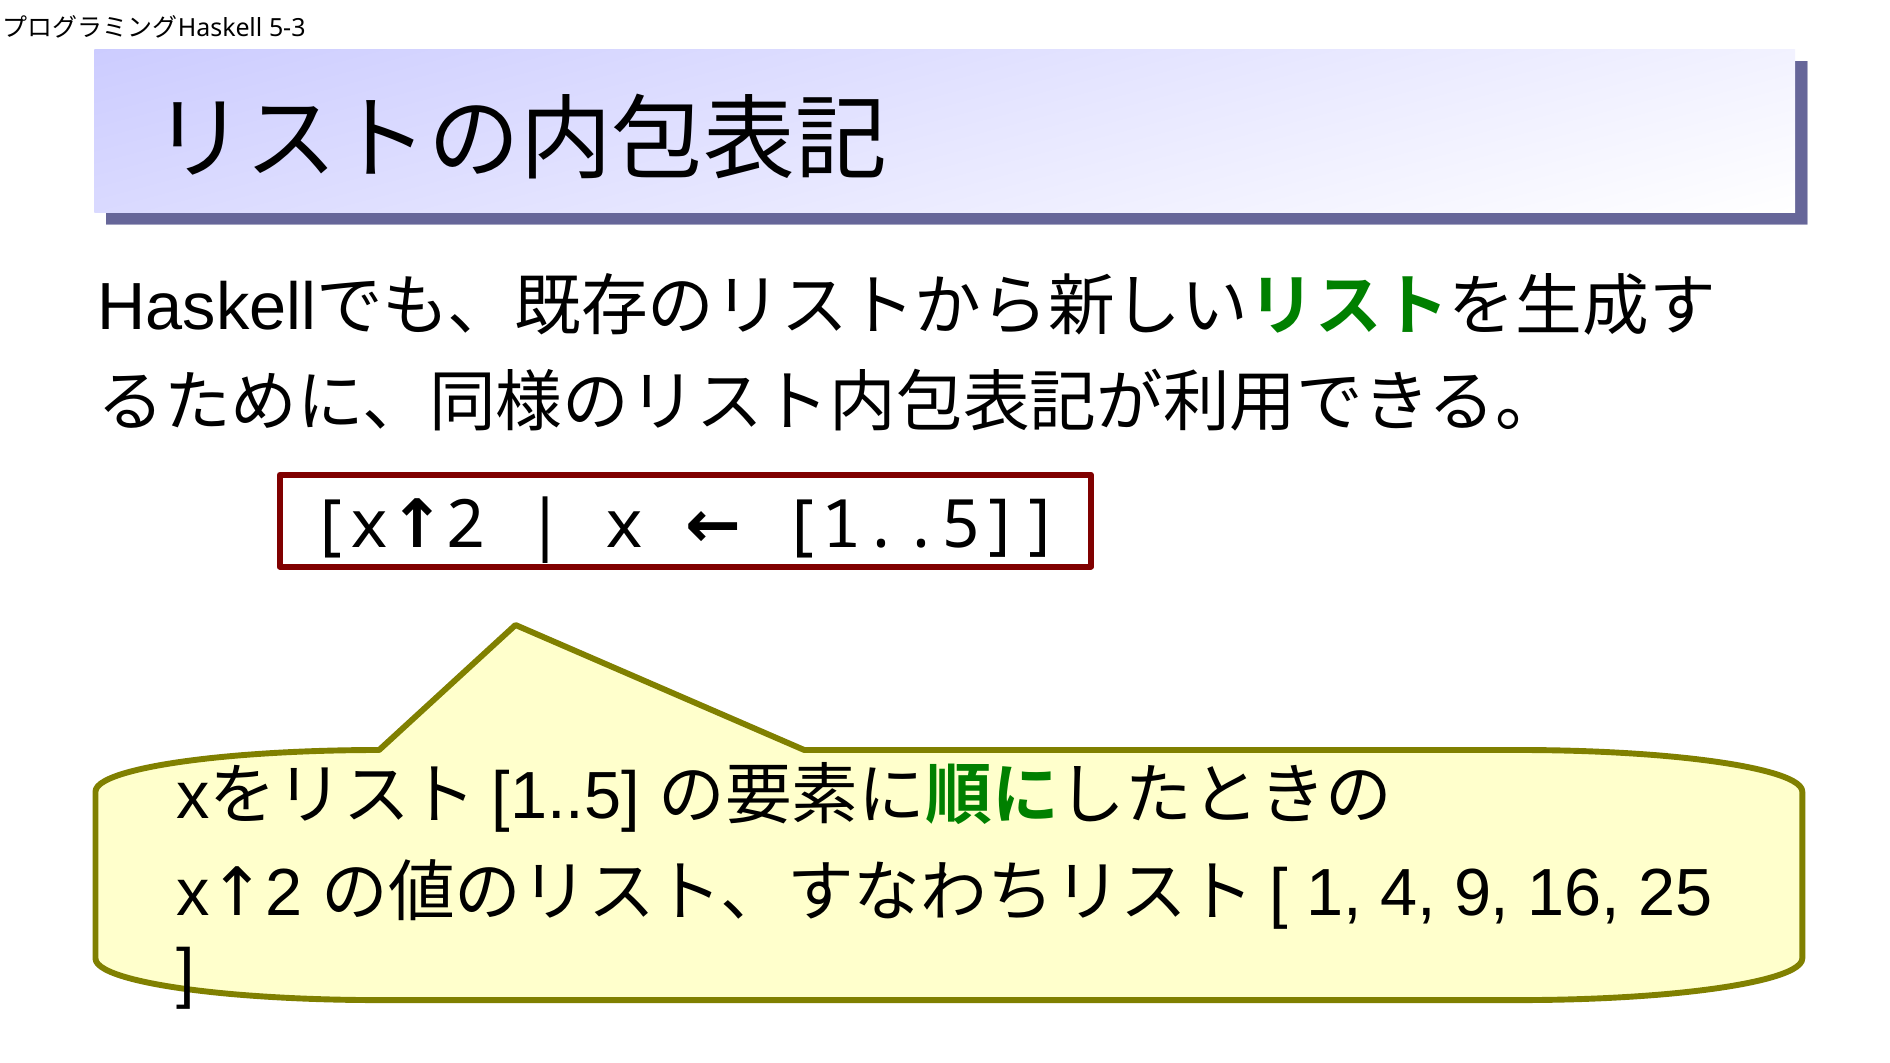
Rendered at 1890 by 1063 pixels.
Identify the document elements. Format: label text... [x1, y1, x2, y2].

list Haskellでも、既存のリストから新しいリストを生成するために、同様のリスト内包表記が利用できる。 [94, 248, 1729, 397]
text_box xをリスト [1..5] の要素に順にしたときの x↑2 の値のリスト、すなわちリスト [ 1, 4, 9, 16, 25 ] [95, 624, 1803, 1001]
title リストの内包表記 [94, 49, 1796, 213]
text_box [x↑2 | x ← [1..5]] [279, 474, 1091, 567]
